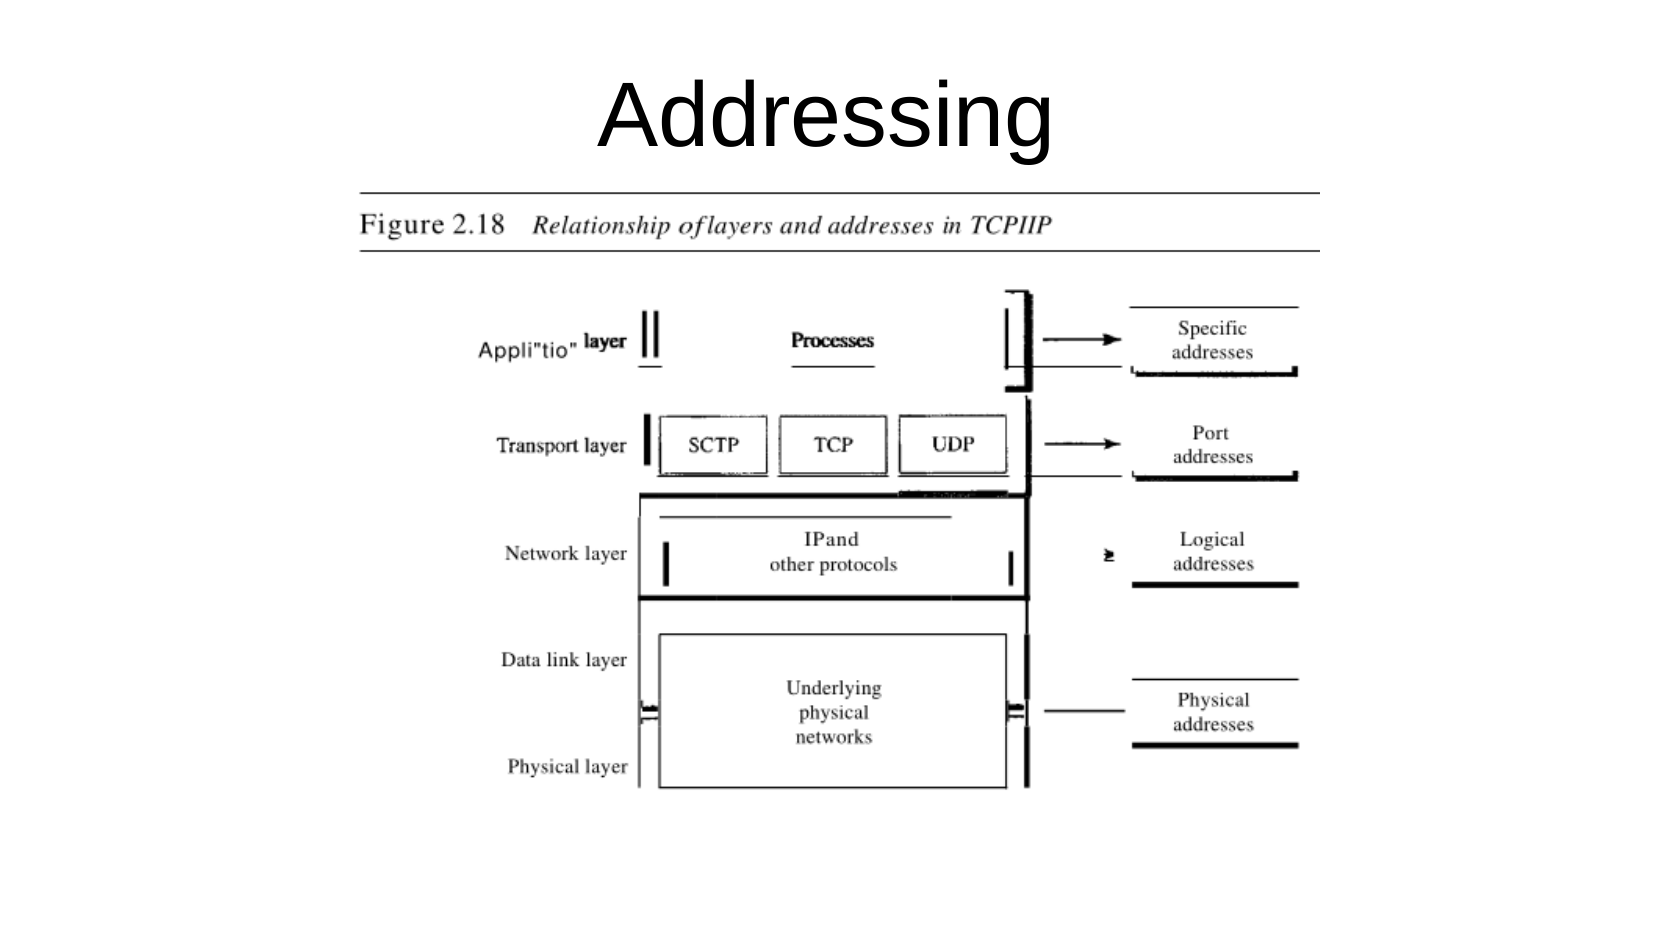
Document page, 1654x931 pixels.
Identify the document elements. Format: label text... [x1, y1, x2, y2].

title Addressing [82, 37, 1571, 193]
picture [347, 177, 1320, 801]
